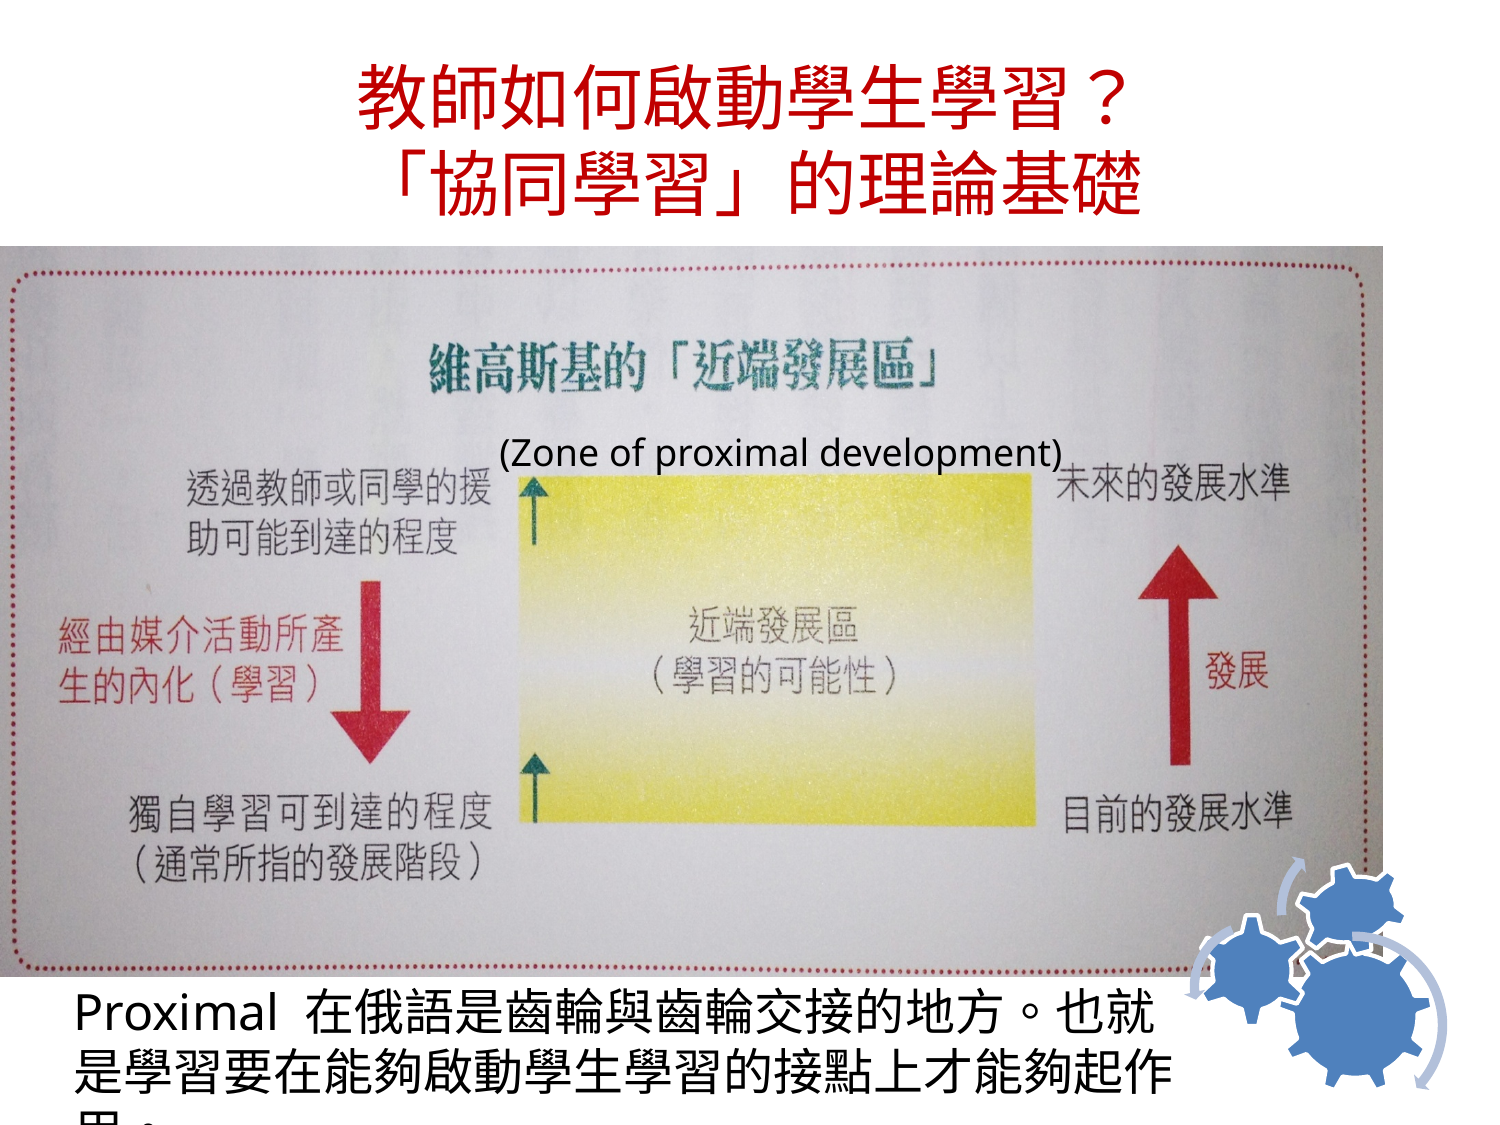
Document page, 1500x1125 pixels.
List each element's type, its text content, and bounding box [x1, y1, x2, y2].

picture [0, 246, 1383, 978]
text_box [1184, 864, 1448, 1091]
picture [1202, 957, 1213, 978]
text_box Proximal 在俄語是齒輪與齒輪交接的地方。也就是學習要在能夠啟動學生學習的接點上才能夠起作用。 [58, 973, 1207, 1125]
text_box [1276, 856, 1306, 916]
text_box (Zone of proximal development) [484, 421, 1078, 482]
picture [1366, 944, 1383, 959]
title 教師如何啟動學生學習？ 「協同學習」的理論基礎 [75, 45, 1425, 233]
